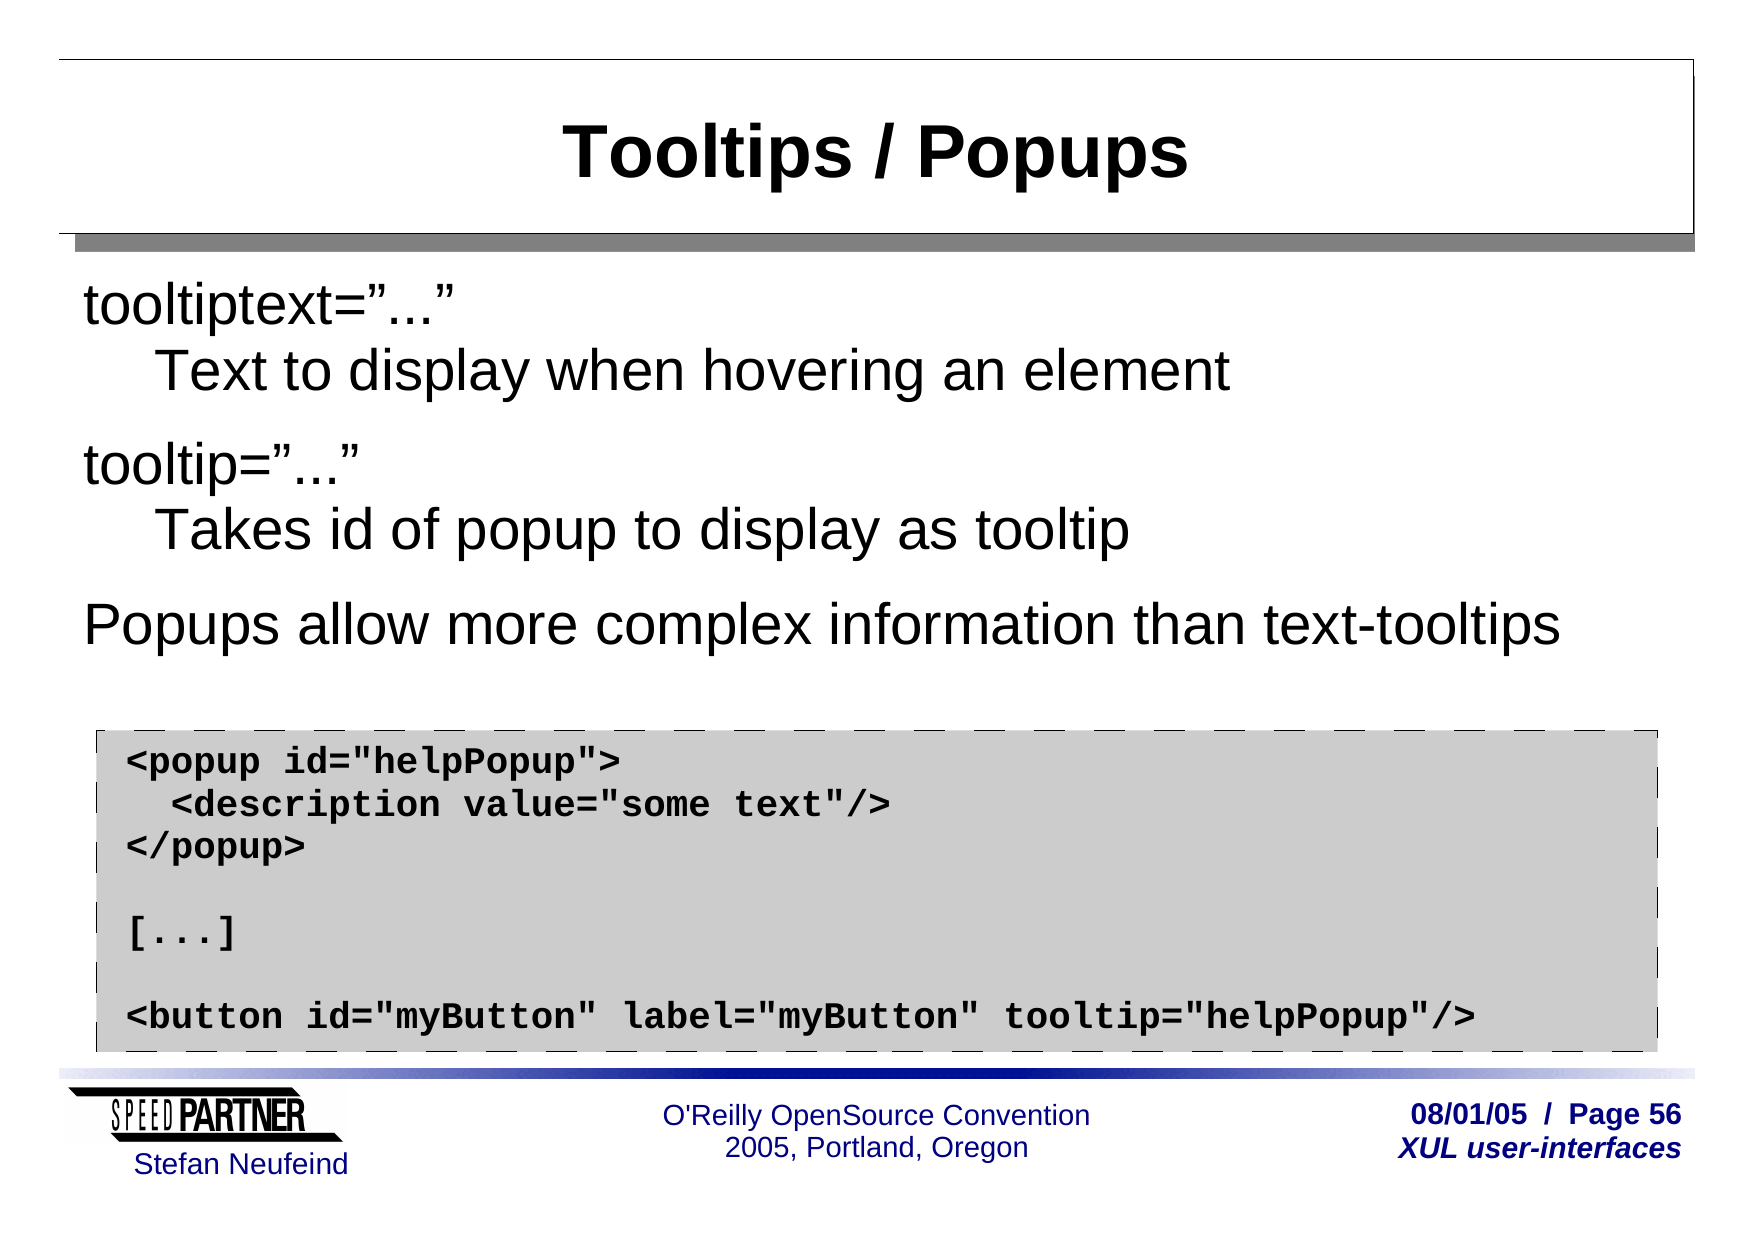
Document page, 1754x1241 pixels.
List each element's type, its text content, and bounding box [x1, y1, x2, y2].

title Tooltips / Popups [59, 59, 1695, 244]
picture [64, 1082, 348, 1146]
list tooltiptext=”...” Text to display when hovering an element tooltip=”...” Takes id of popup to display as tooltip Popups allow more complex information than text-tooltips [71, 272, 1695, 1055]
picture [59, 1068, 1695, 1079]
text_box <popup id="helpPopup"> <description value="some text"/> </popup> [...] <button id="myButton" label="myButton" tooltip="helpPopup"/> [96, 730, 1658, 1052]
